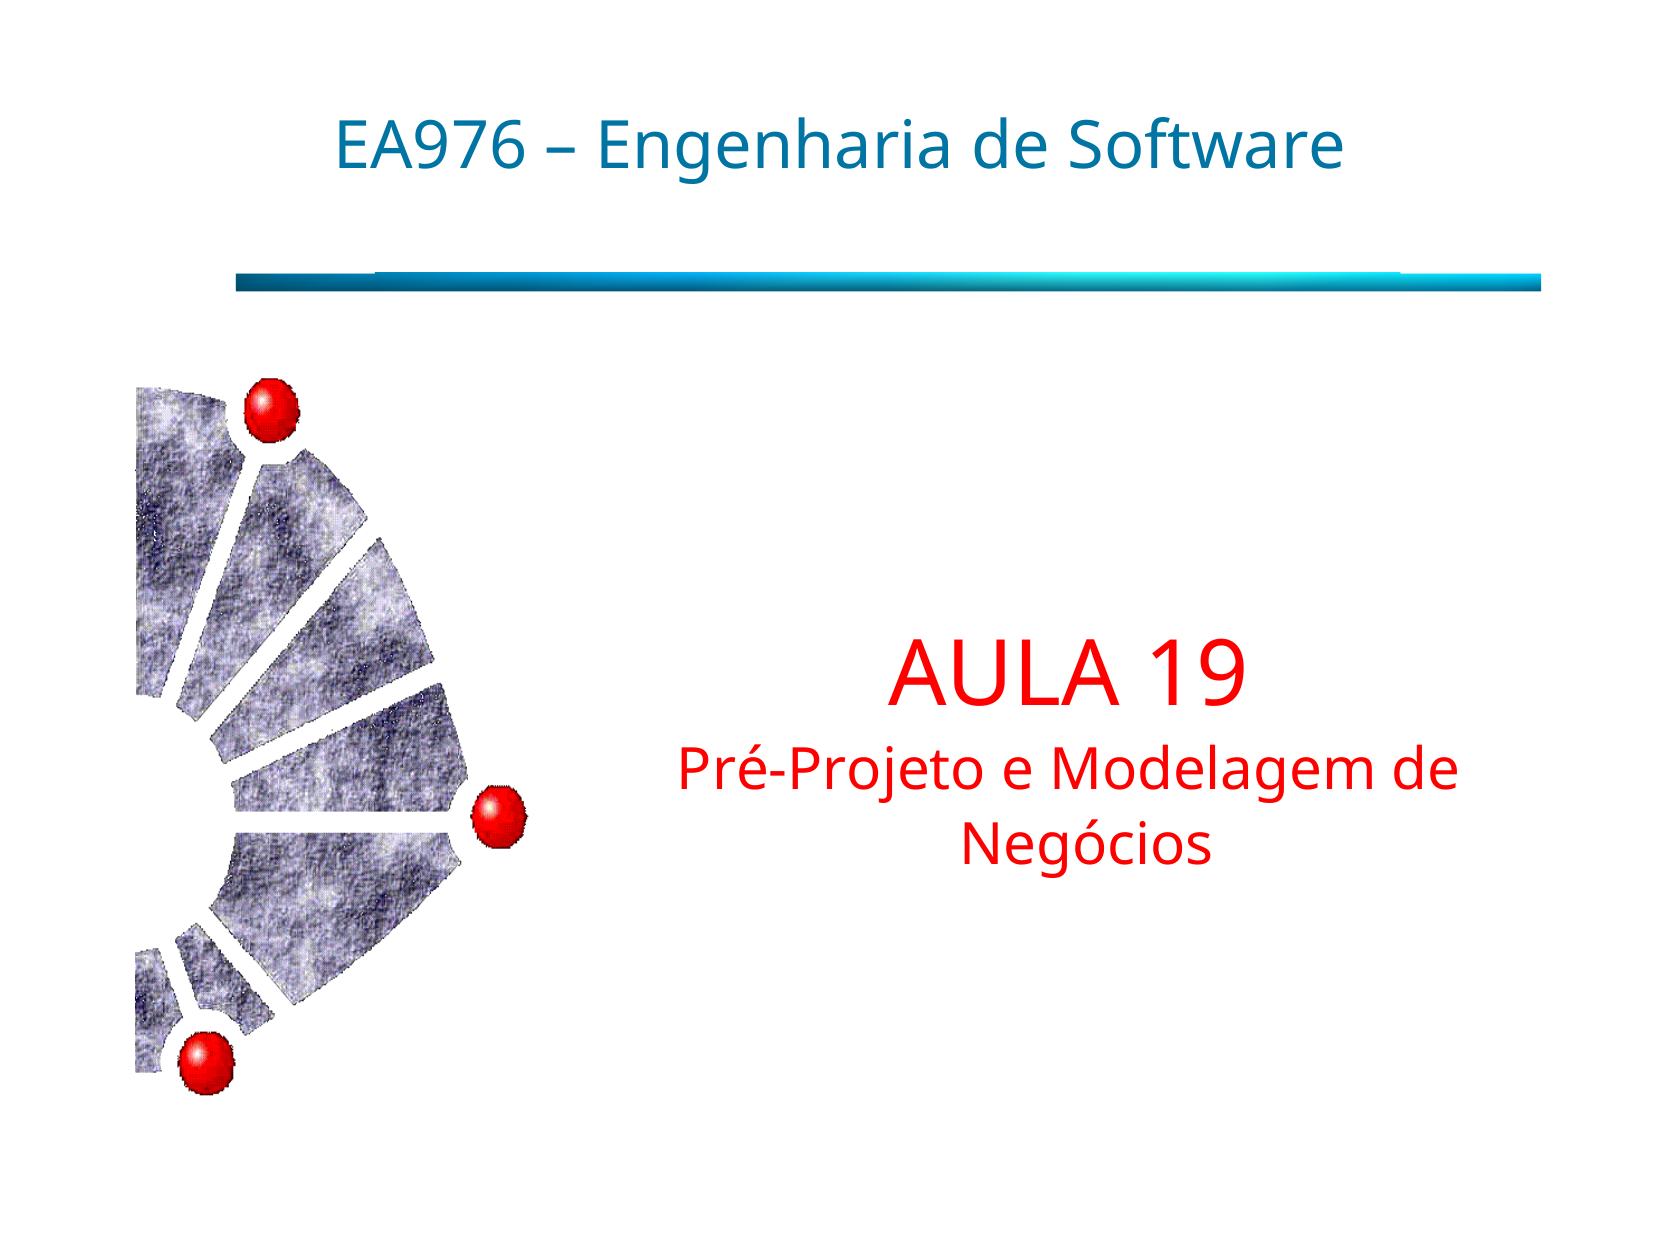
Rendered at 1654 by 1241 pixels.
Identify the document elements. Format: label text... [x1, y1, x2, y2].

title EA976 – Engenharia de Software [61, 35, 1620, 250]
subtitle AULA 19 Pré-Projeto e Modelagem de Negócios [561, 308, 1541, 1182]
chart [135, 324, 562, 1112]
picture [125, 272, 1654, 295]
